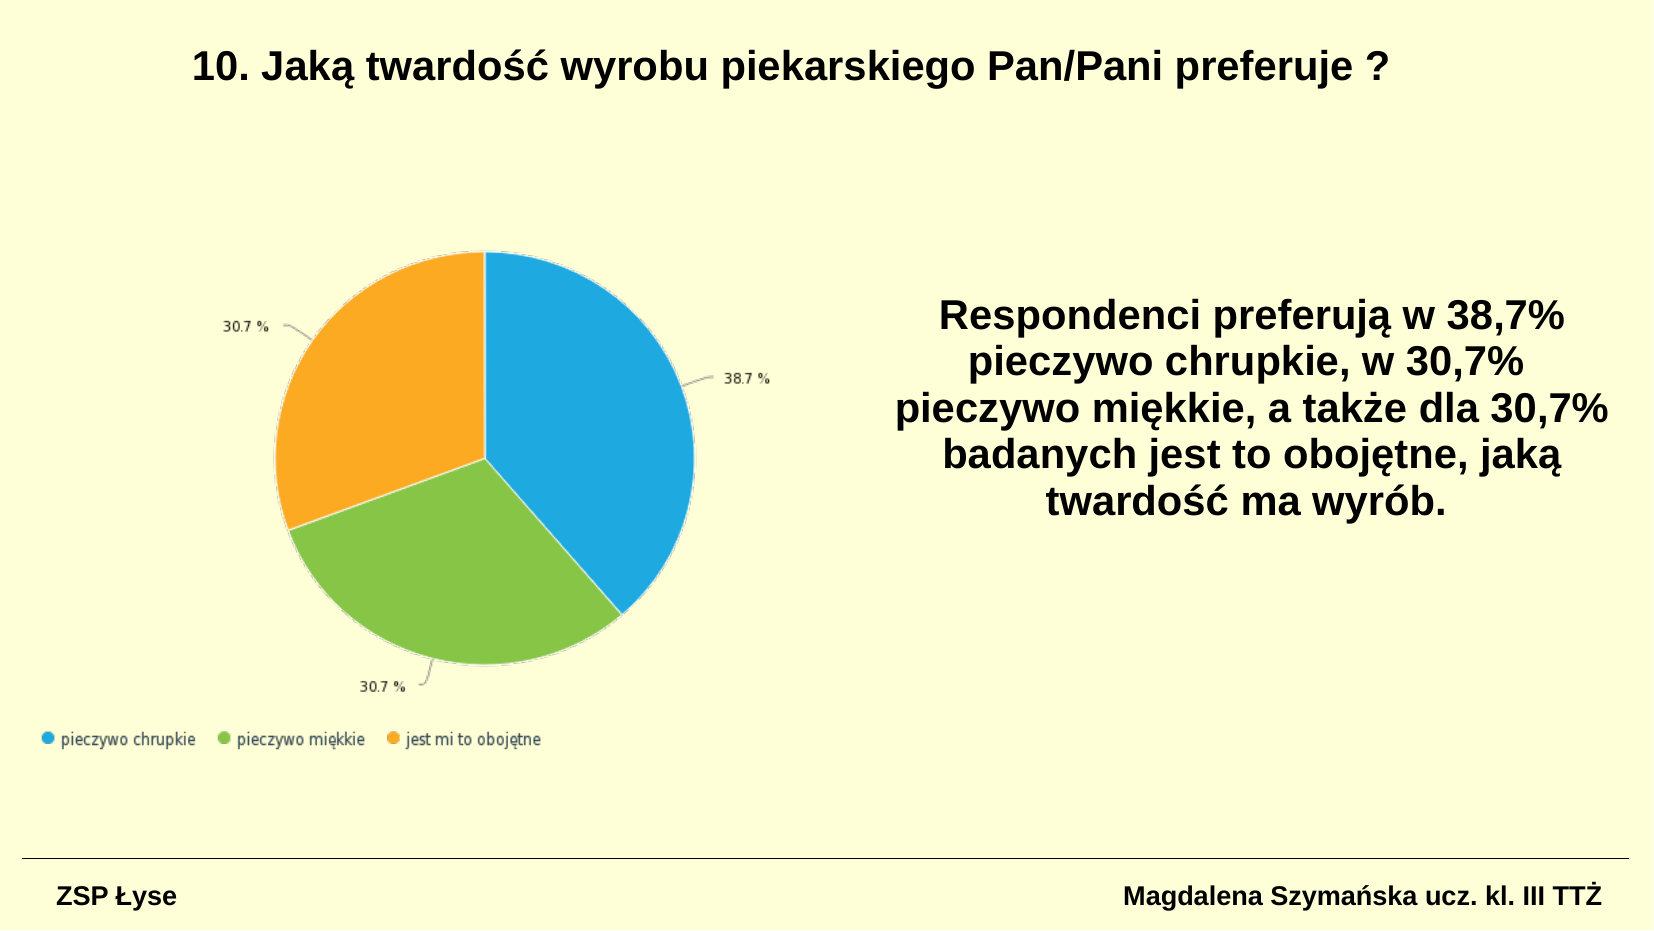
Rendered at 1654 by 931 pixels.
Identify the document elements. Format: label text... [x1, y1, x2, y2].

text_box ZSP Łyse Magdalena Szymańska ucz. kl. III TTŻ [41, 873, 1619, 931]
picture [11, 204, 959, 780]
text_box 10. Jaką twardość wyrobu piekarskiego Pan/Pani preferuje ? [177, 35, 1430, 144]
text_box Respondenci preferują w 38,7% pieczywo chrupkie, w 30,7% pieczywo miękkie, a także dla 30,7% badanych jest to obojętne, jaką twardość ma wyrób. [874, 284, 1630, 532]
